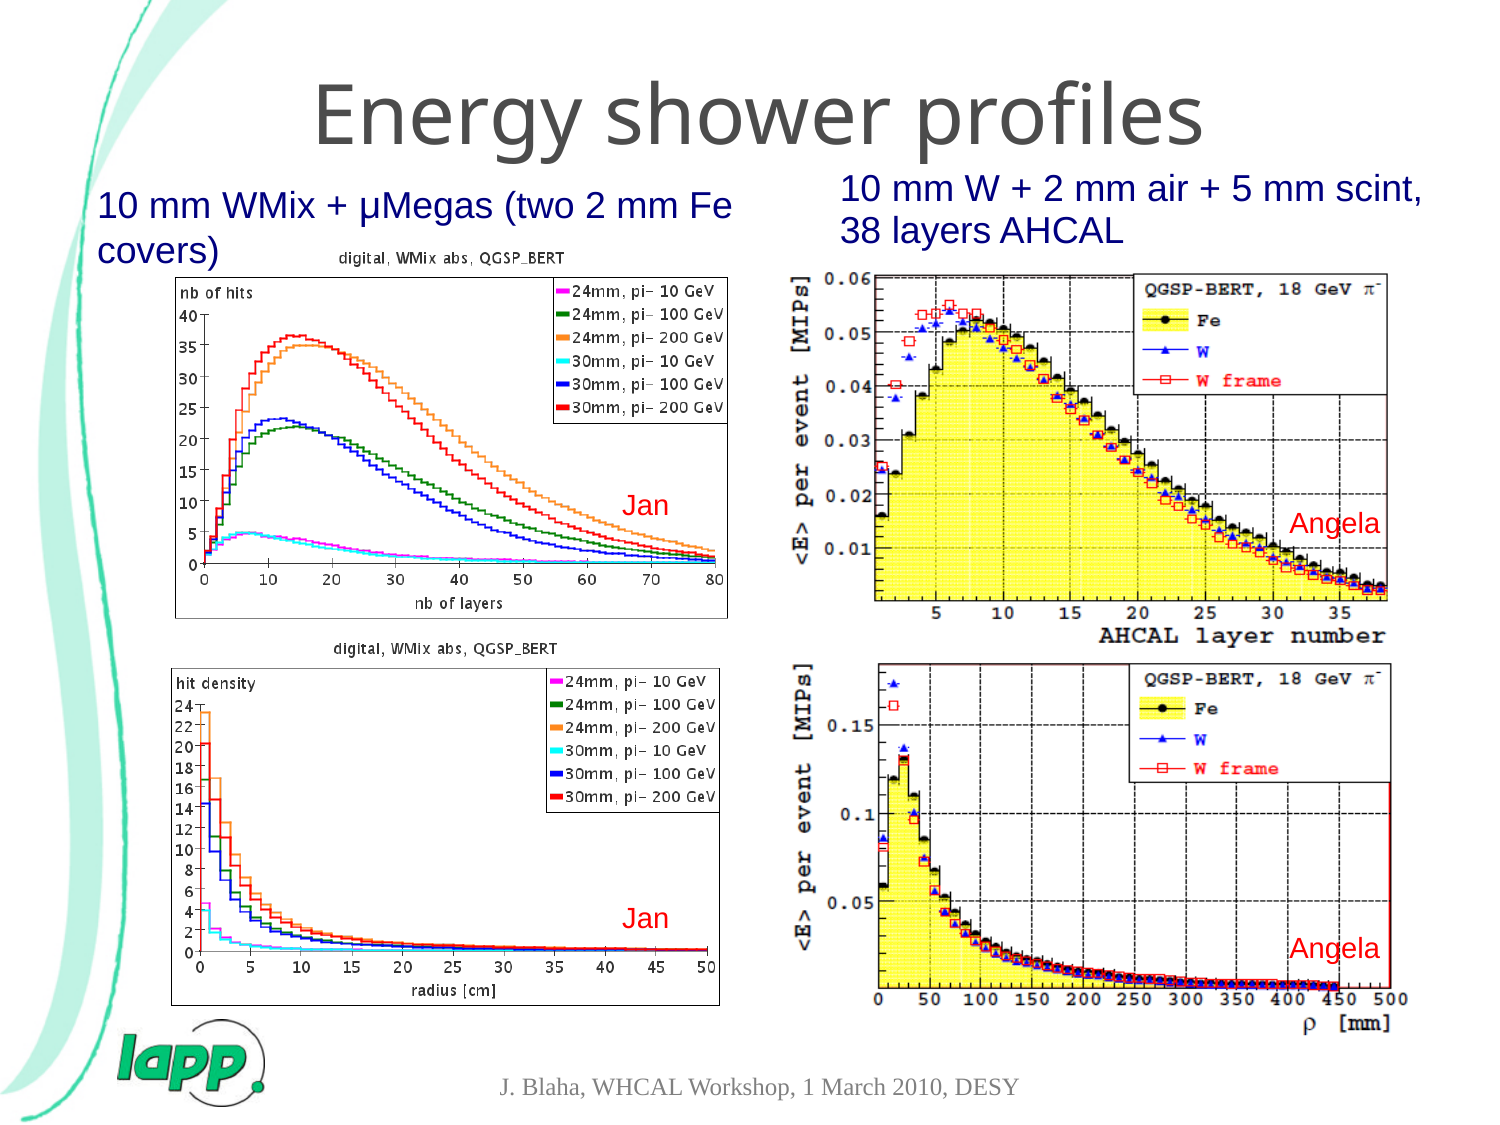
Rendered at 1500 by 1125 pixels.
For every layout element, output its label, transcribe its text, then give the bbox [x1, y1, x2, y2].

text_box Jan [607, 895, 685, 946]
text_box 10 mm WMix + µMegas (two 2 mm Fe covers) [82, 171, 841, 274]
text_box Angela [1274, 499, 1396, 551]
text_box Jan [607, 481, 685, 533]
picture [770, 266, 1411, 653]
title Energy shower profiles [32, 18, 1486, 208]
picture [0, 0, 736, 1125]
text_box Angela [1274, 924, 1396, 976]
picture [782, 657, 1416, 1044]
text_box 10 mm W + 2 mm air + 5 mm scint, 38 layers AHCAL [825, 159, 1461, 259]
